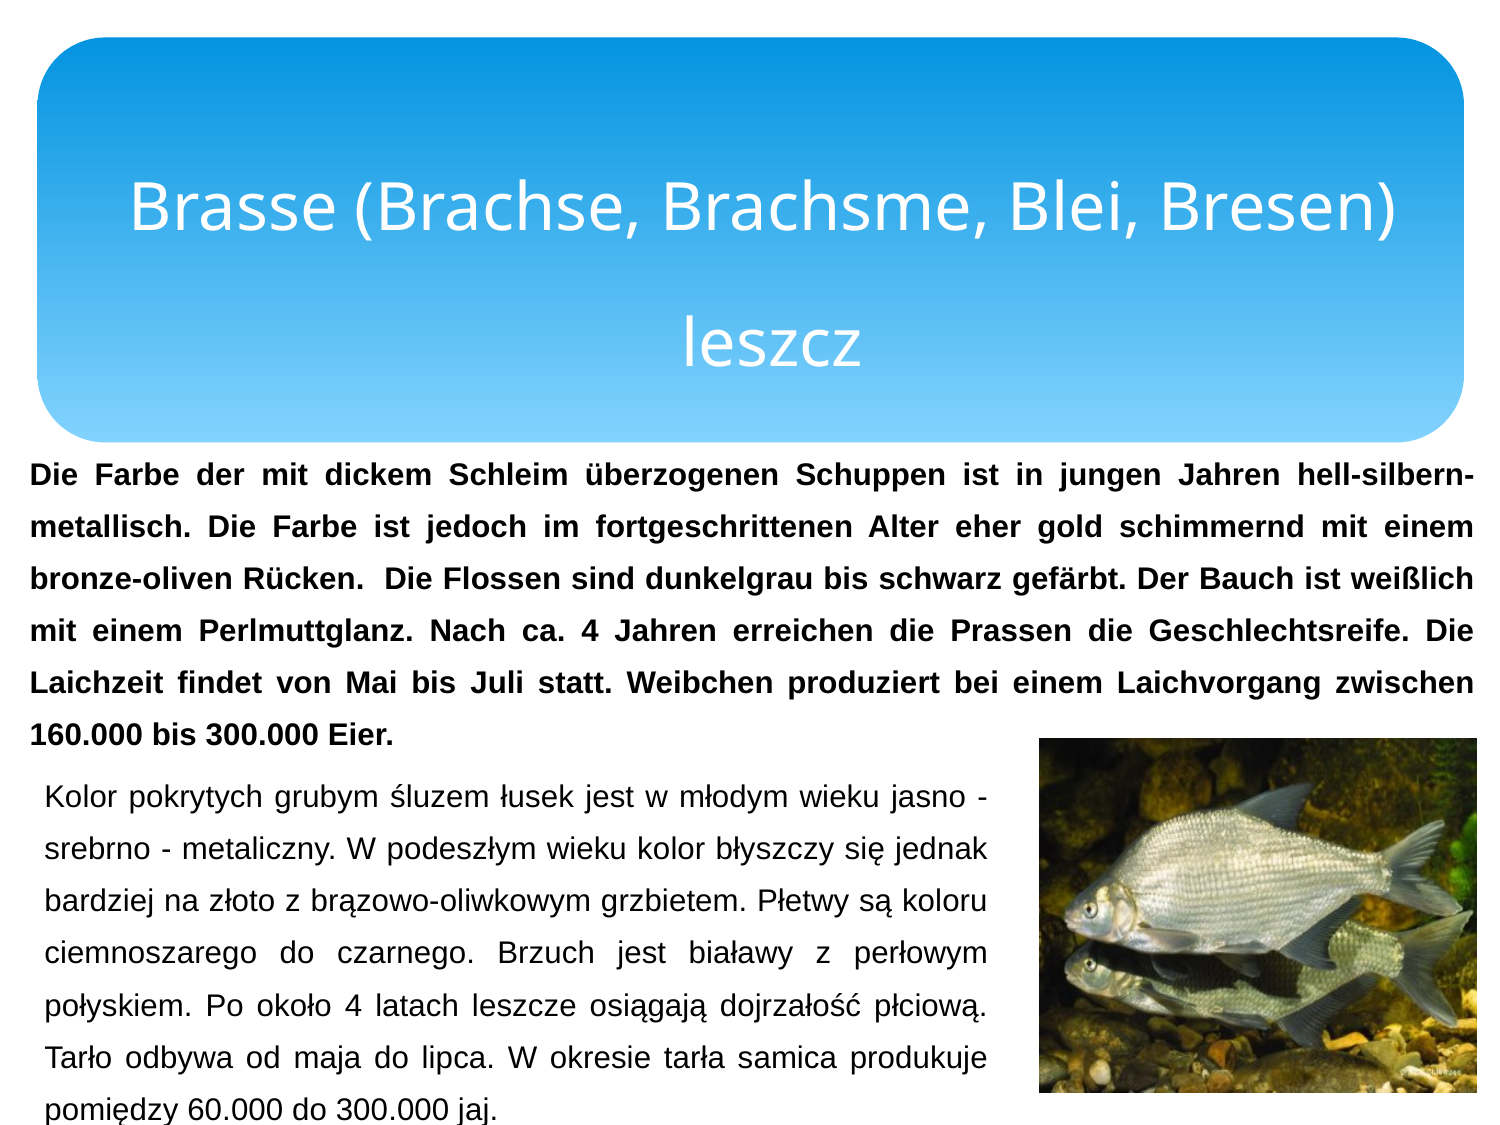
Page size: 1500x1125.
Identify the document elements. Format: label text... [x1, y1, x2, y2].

text_box Kolor pokrytych grubym śluzem łusek jest w młodym wieku jasno - srebrno - metaliczny. W podeszłym wieku kolor błyszczy się jednak bardziej na złoto z brązowo-oliwkowym grzbietem. Płetwy są koloru ciemnoszarego do czarnego. Brzuch jest białawy z perłowym połyskiem. Po około 4 latach leszcze osiągają dojrzałość płciową. Tarło odbywa od maja do lipca. W okresie tarła samica produkuje pomiędzy 60.000 do 300.000 jaj. [29, 754, 1034, 1125]
picture [1039, 738, 1477, 1093]
title Brasse (Brachse, Brachsme, Blei, Bresen) leszcz [88, 115, 1439, 384]
subtitle Die Farbe der mit dickem Schleim überzogenen Schuppen ist in jungen Jahren hell-silbern-metallisch. Die Farbe ist jedoch im fortgeschrittenen Alter eher gold schimmernd mit einem bronze-oliven Rücken. Die Flossen sind dunkelgrau bis schwarz gefärbt. Der Bauch ist weißlich mit einem Perlmuttglanz. Nach ca. 4 Jahren erreichen die Prassen die Geschlechtsreife. Die Laichzeit findet von Mai bis Juli statt. Weibchen produziert bei einem Laichvorgang zwischen 160.000 bis 300.000 Eier. [29, 442, 1477, 750]
